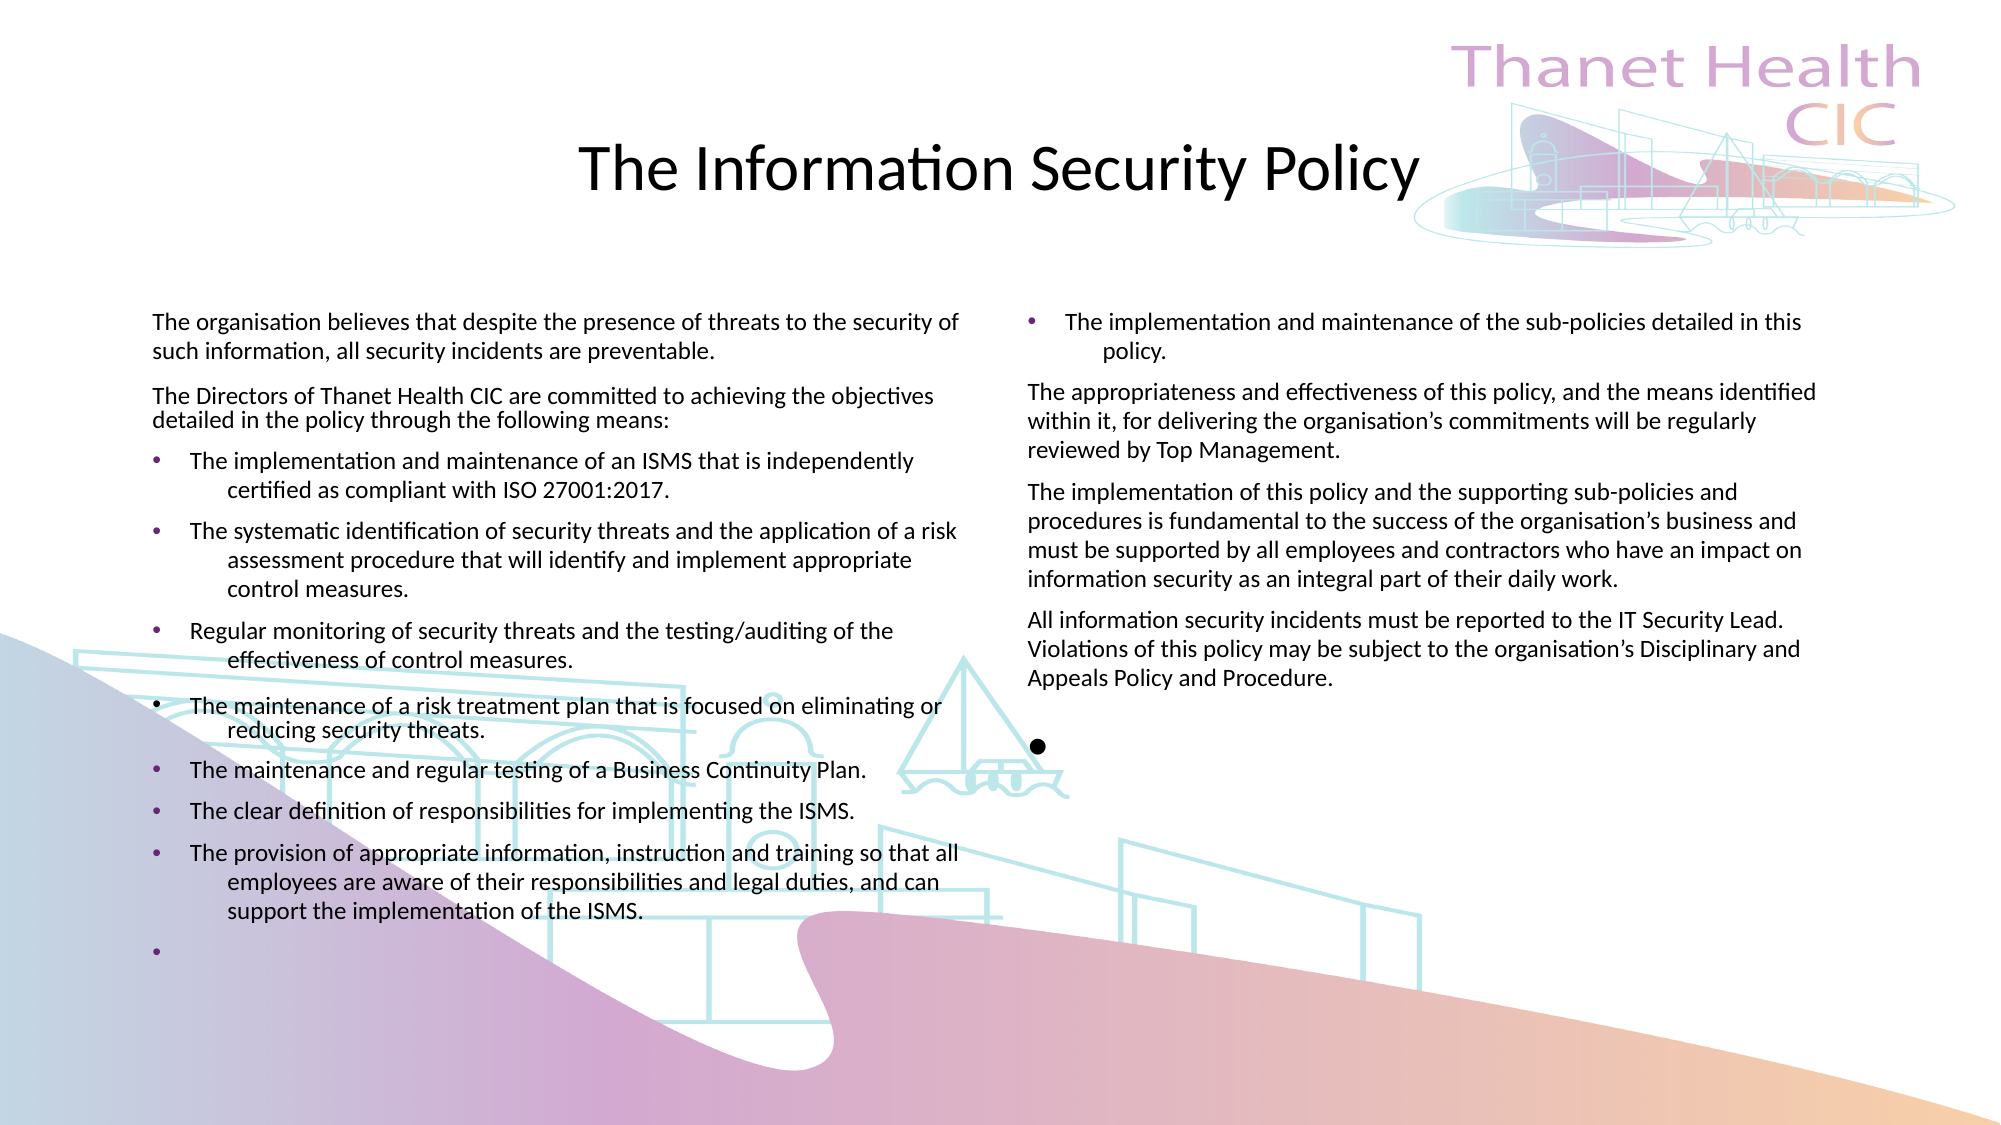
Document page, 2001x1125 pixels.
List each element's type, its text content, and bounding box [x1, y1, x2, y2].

title The Information Security Policy [137, 59, 1863, 278]
list The organisation believes that despite the presence of threats to the security of such information, all security incidents are preventable. The Directors of Thanet Health CIC are committed to achieving the objectives detailed in the policy through the following means: The implementation and maintenance of an ISMS that is independently certified as compliant with ISO 27001:2017. The systematic identification of security threats and the application of a risk assessment procedure that will identify and implement appropriate control measures. Regular monitoring of security threats and the testing/auditing of the effectiveness of control measures. The maintenance of a risk treatment plan that is focused on eliminating or reducing security threats. The maintenance and regular testing of a Business Continuity Plan. The clear definition of responsibilities for implementing the ISMS. The provision of appropriate information, instruction and training so that all employees are aware of their responsibilities and legal duties, and can support the implementation of the ISMS. [137, 299, 988, 1066]
list The implementation and maintenance of the sub-policies detailed in this policy. The appropriateness and effectiveness of this policy, and the means identified within it, for delivering the organisation’s commitments will be regularly reviewed by Top Management. The implementation of this policy and the supporting sub-policies and procedures is fundamental to the success of the organisation’s business and must be supported by all employees and contractors who have an impact on information security as an integral part of their daily work. All information security incidents must be reported to the IT Security Lead. Violations of this policy may be subject to the organisation’s Disciplinary and Appeals Policy and Procedure. [1012, 299, 1863, 1014]
